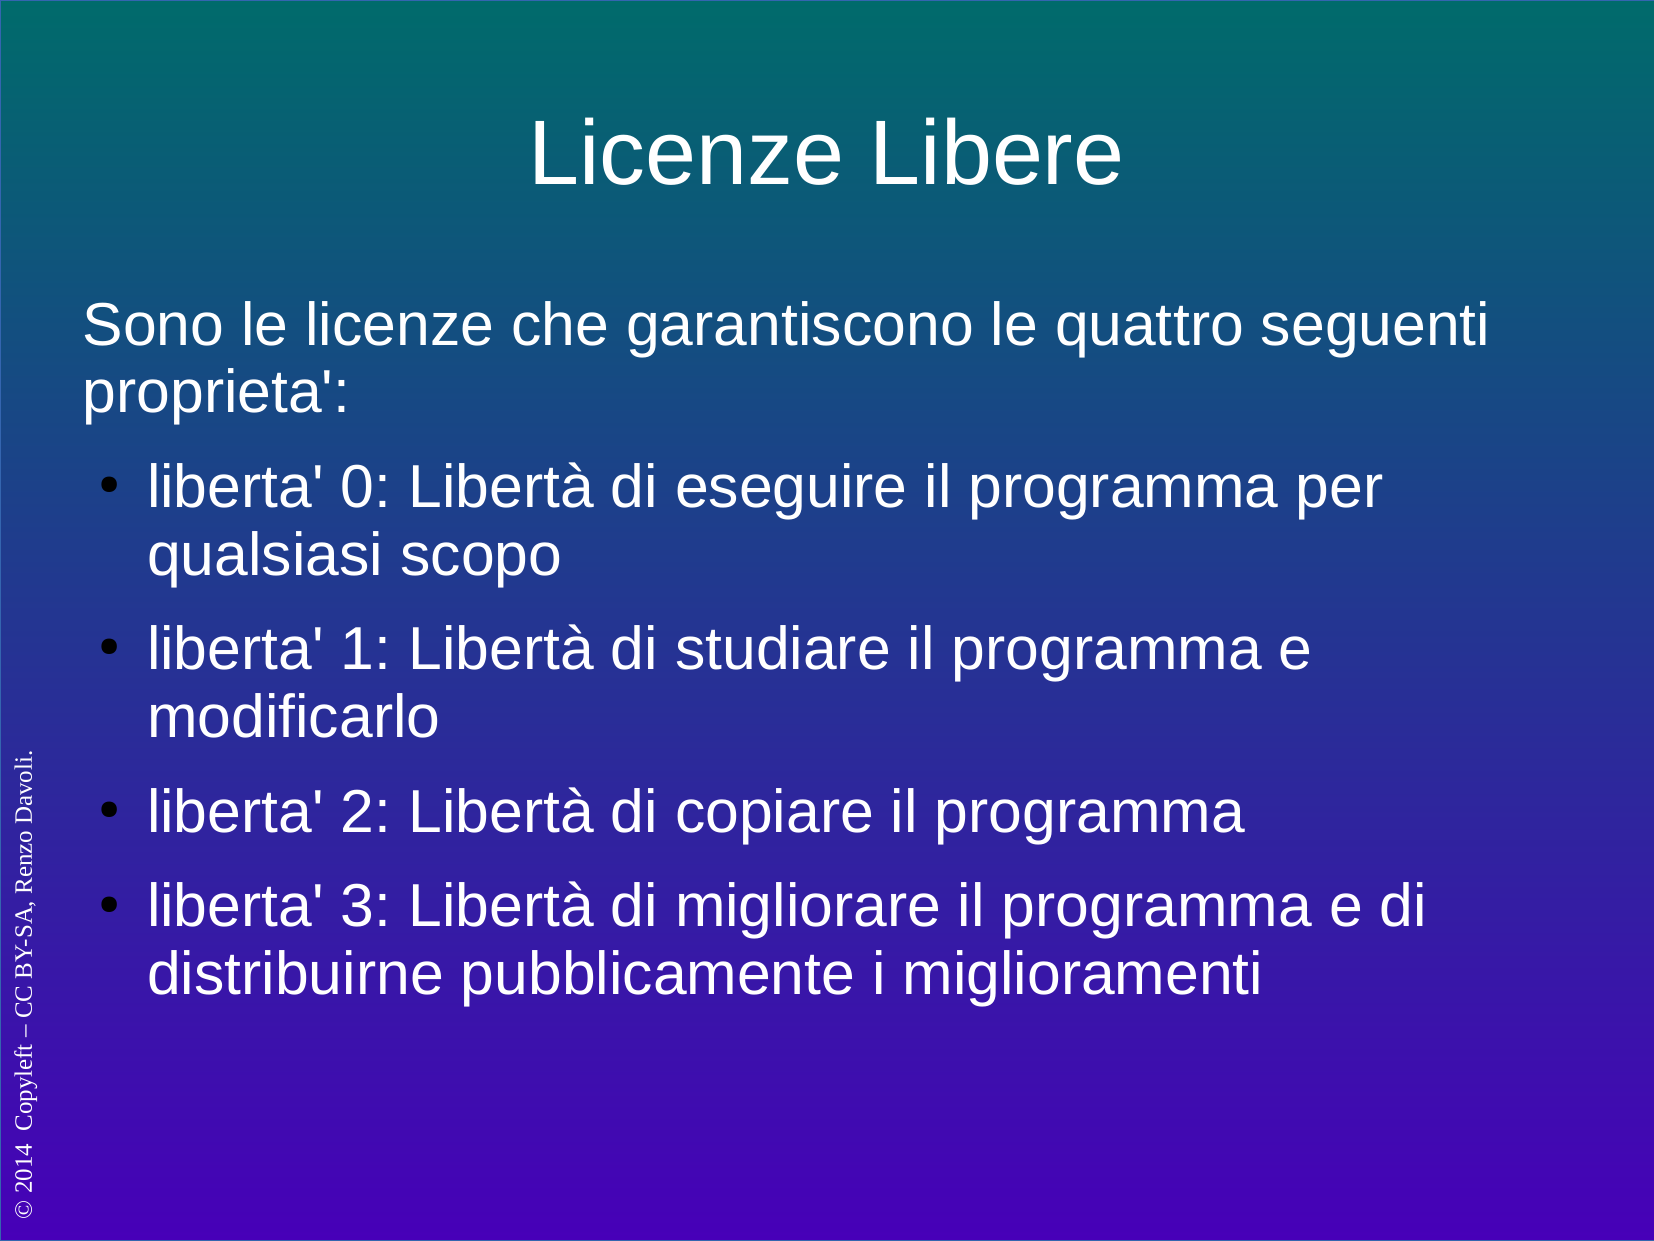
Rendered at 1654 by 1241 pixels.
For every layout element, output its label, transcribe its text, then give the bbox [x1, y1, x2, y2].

list Sono le licenze che garantiscono le quattro seguenti proprieta': liberta' 0: Libertà di eseguire il programma per qualsiasi scopo liberta' 1: Libertà di studiare il programma e modificarlo liberta' 2: Libertà di copiare il programma liberta' 3: Libertà di migliorare il programma e di distribuirne pubblicamente i miglioramenti [82, 290, 1571, 1010]
title Licenze Libere [82, 49, 1571, 257]
